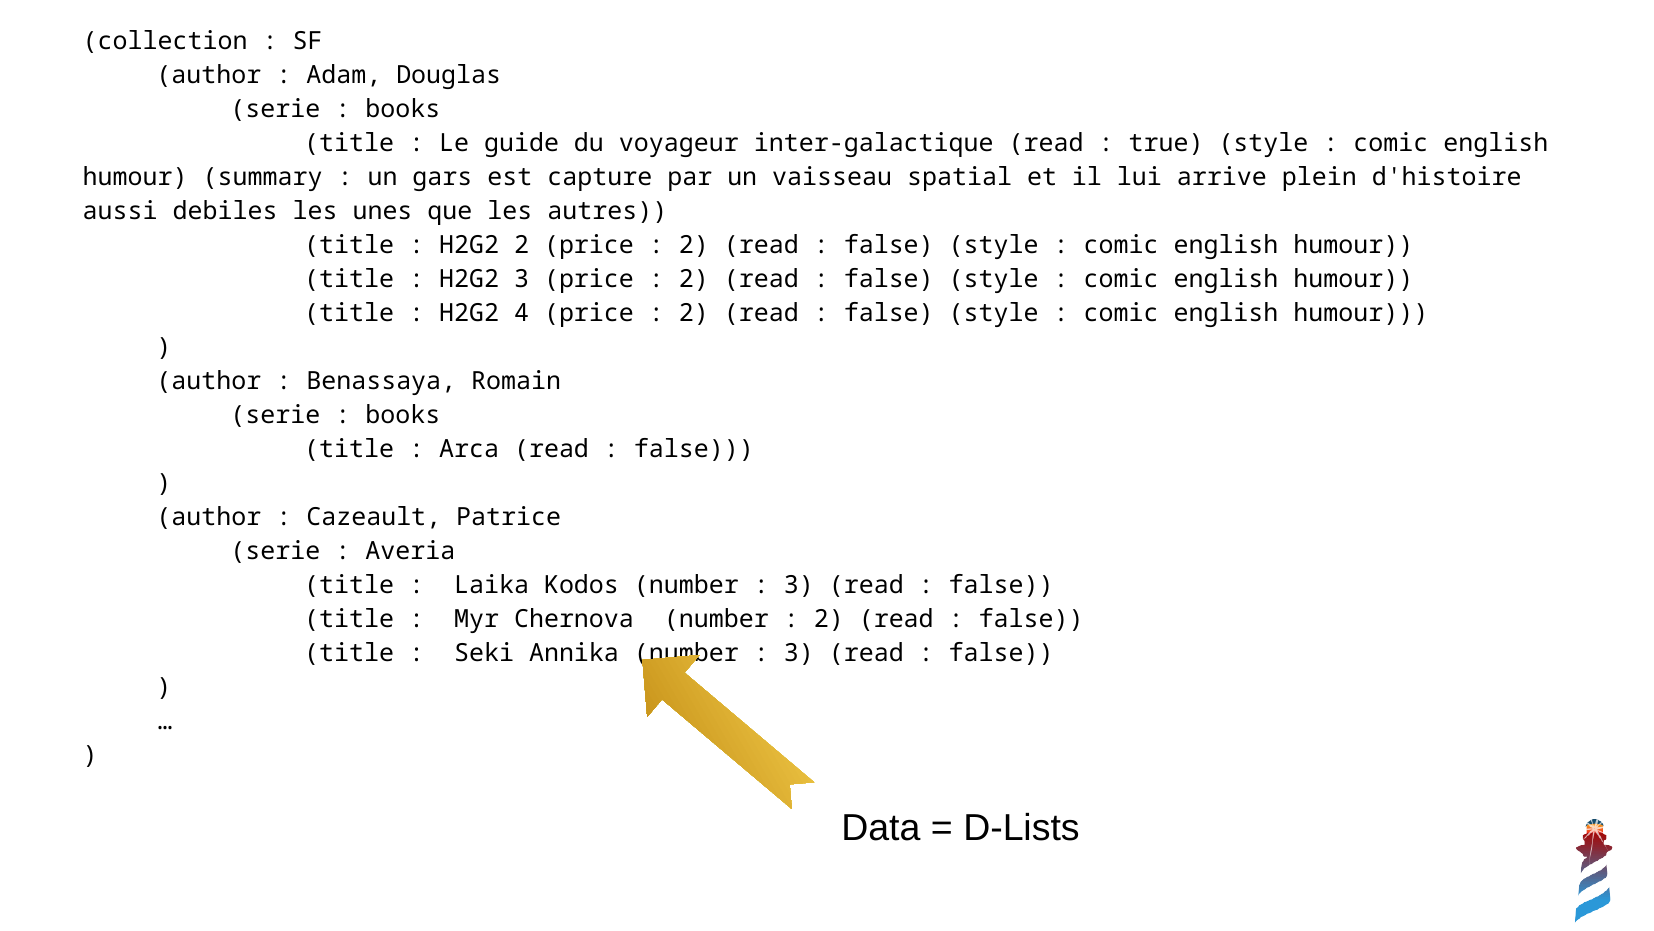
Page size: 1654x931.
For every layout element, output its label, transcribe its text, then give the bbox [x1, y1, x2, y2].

subtitle (collection : SF (author : Adam, Douglas (serie : books (title : Le guide du voyageur inter-galactique (read : true) (style : comic english humour) (summary : un gars est capture par un vaisseau spatial et il lui arrive plein d'histoire aussi debiles les unes que les autres)) (title : H2G2 2 (price : 2) (read : false) (style : comic english humour)) (title : H2G2 3 (price : 2) (read : false) (style : comic english humour)) (title : H2G2 4 (price : 2) (read : false) (style : comic english humour))) ) (author : Benassaya, Romain (serie : books (title : Arca (read : false))) ) (author : Cazeault, Patrice (serie : Averia (title : Laika Kodos (number : 3) (read : false)) (title : Myr Chernova (number : 2) (read : false)) (title : Seki Annika (number : 3) (read : false)) ) … ) [82, 36, 1571, 757]
picture [1535, 810, 1650, 925]
text_box [642, 655, 815, 809]
text_box Data = D-Lists [826, 799, 1106, 857]
